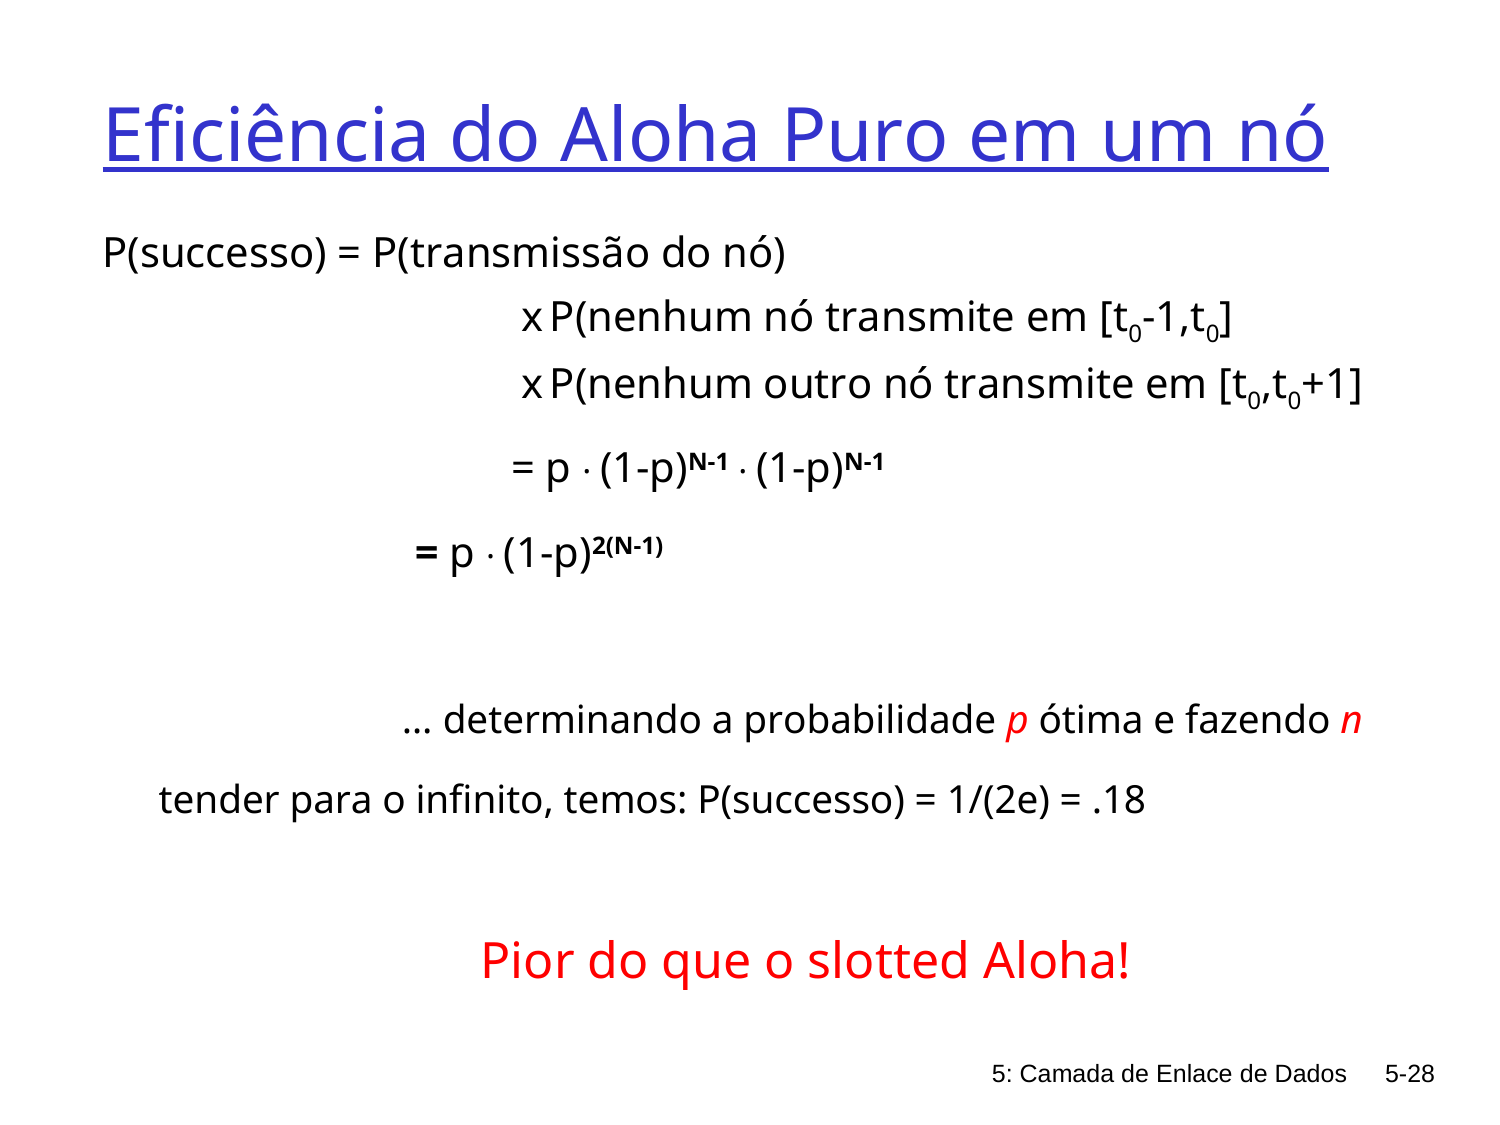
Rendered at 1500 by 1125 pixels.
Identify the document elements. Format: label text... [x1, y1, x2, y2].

text_box 5-<número> [1339, 1050, 1451, 1125]
title Eficiência do Aloha Puro em um nó [87, 37, 1363, 217]
text_box 5: Camada de Enlace de Dados [837, 1050, 1339, 1125]
list P(successo) = P(transmissão do nó) x P(nenhum nó transmite em [t0-1,t0] x P(nenhum outro nó transmite em [t0,t0+1] = p . (1-p)N-1 . (1-p)N-1 = p . (1-p)2(N-1) … determinando a probabilidade p ótima e fazendo n tender para o infinito, temos: P(successo) = 1/(2e) = .18 [87, 217, 1444, 886]
text_box Pior do que o slotted Aloha! [465, 921, 1147, 997]
